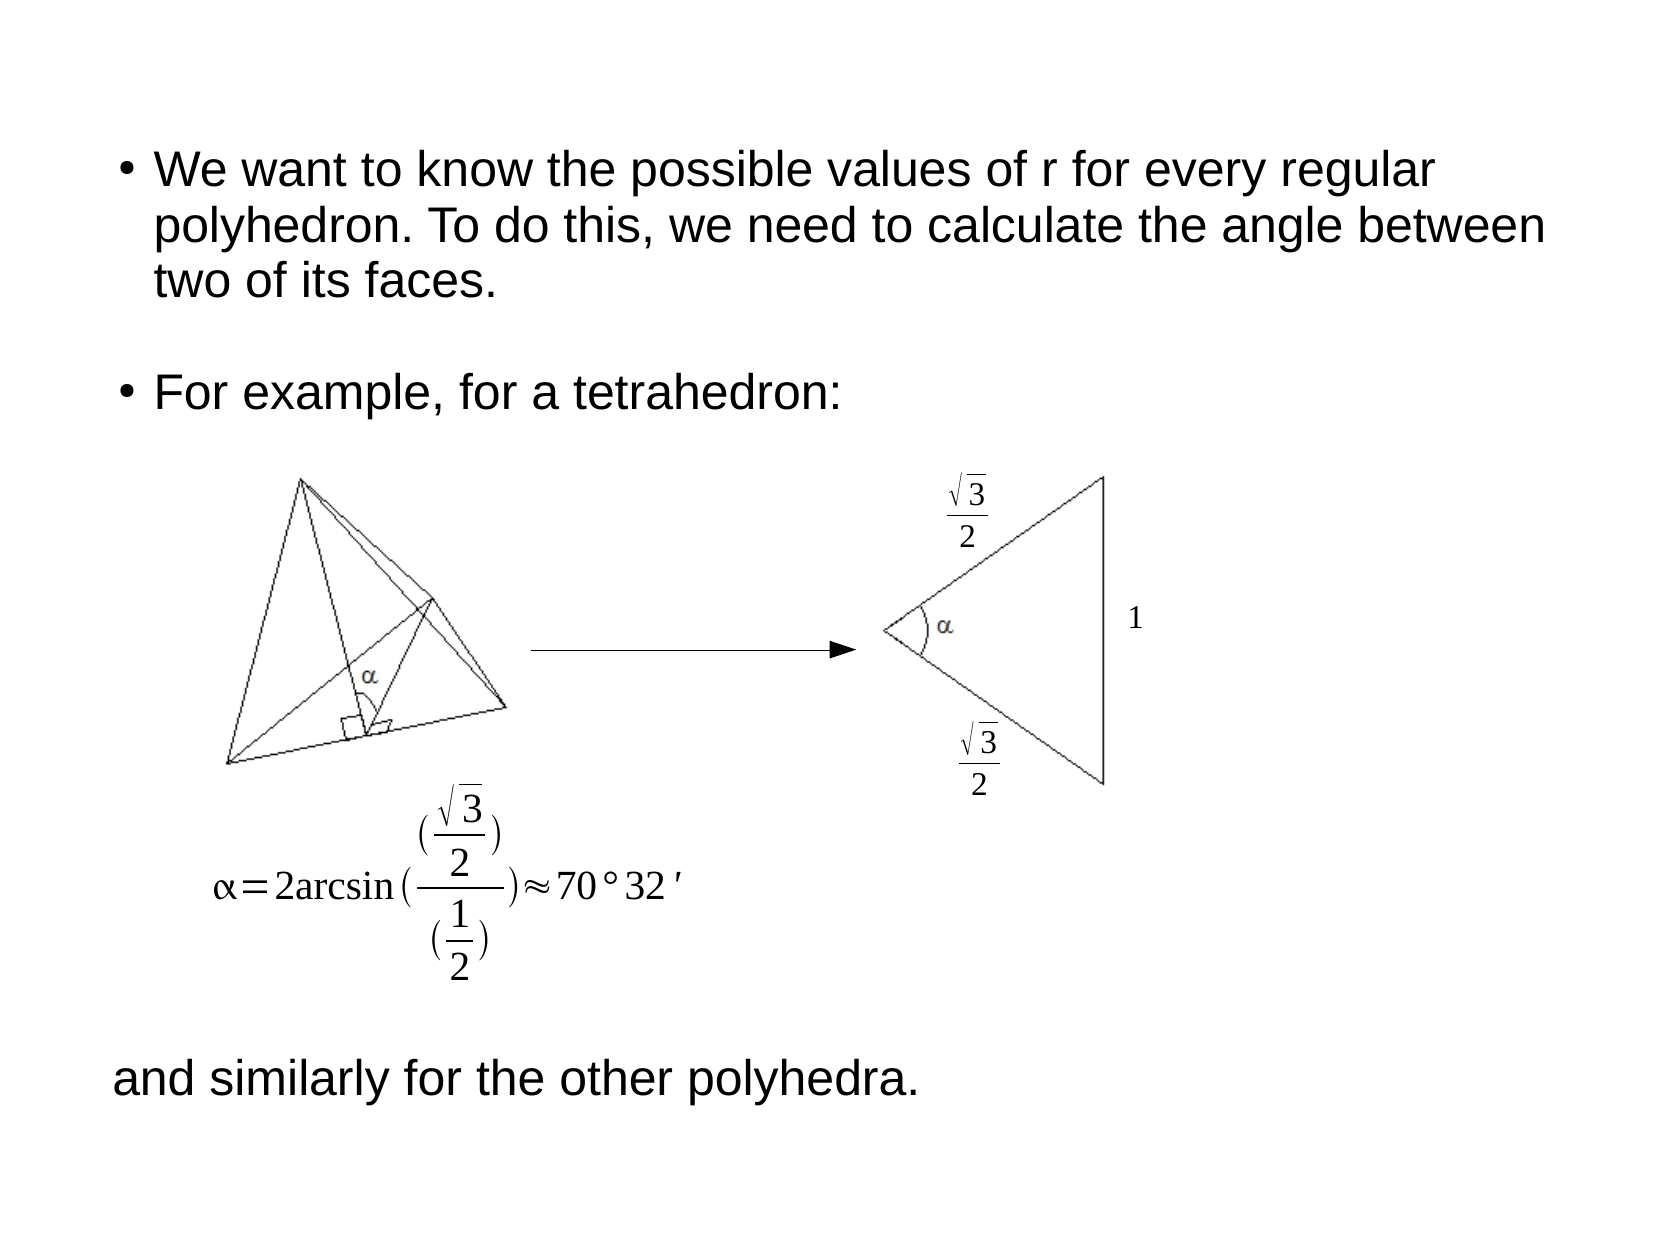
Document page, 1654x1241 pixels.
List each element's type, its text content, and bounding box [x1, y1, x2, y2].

chart [205, 782, 686, 991]
text_box and similarly for the other polyhedra. [112, 1015, 1601, 1140]
chart [1121, 599, 1150, 637]
chart [938, 472, 996, 556]
picture [874, 456, 1120, 798]
picture [206, 469, 515, 768]
chart [950, 720, 1008, 804]
subtitle We want to know the possible values of r for every regular polyhedron. To do this, we need to calculate the angle between two of its faces. For example, for a tetrahedron: [82, 141, 1571, 420]
